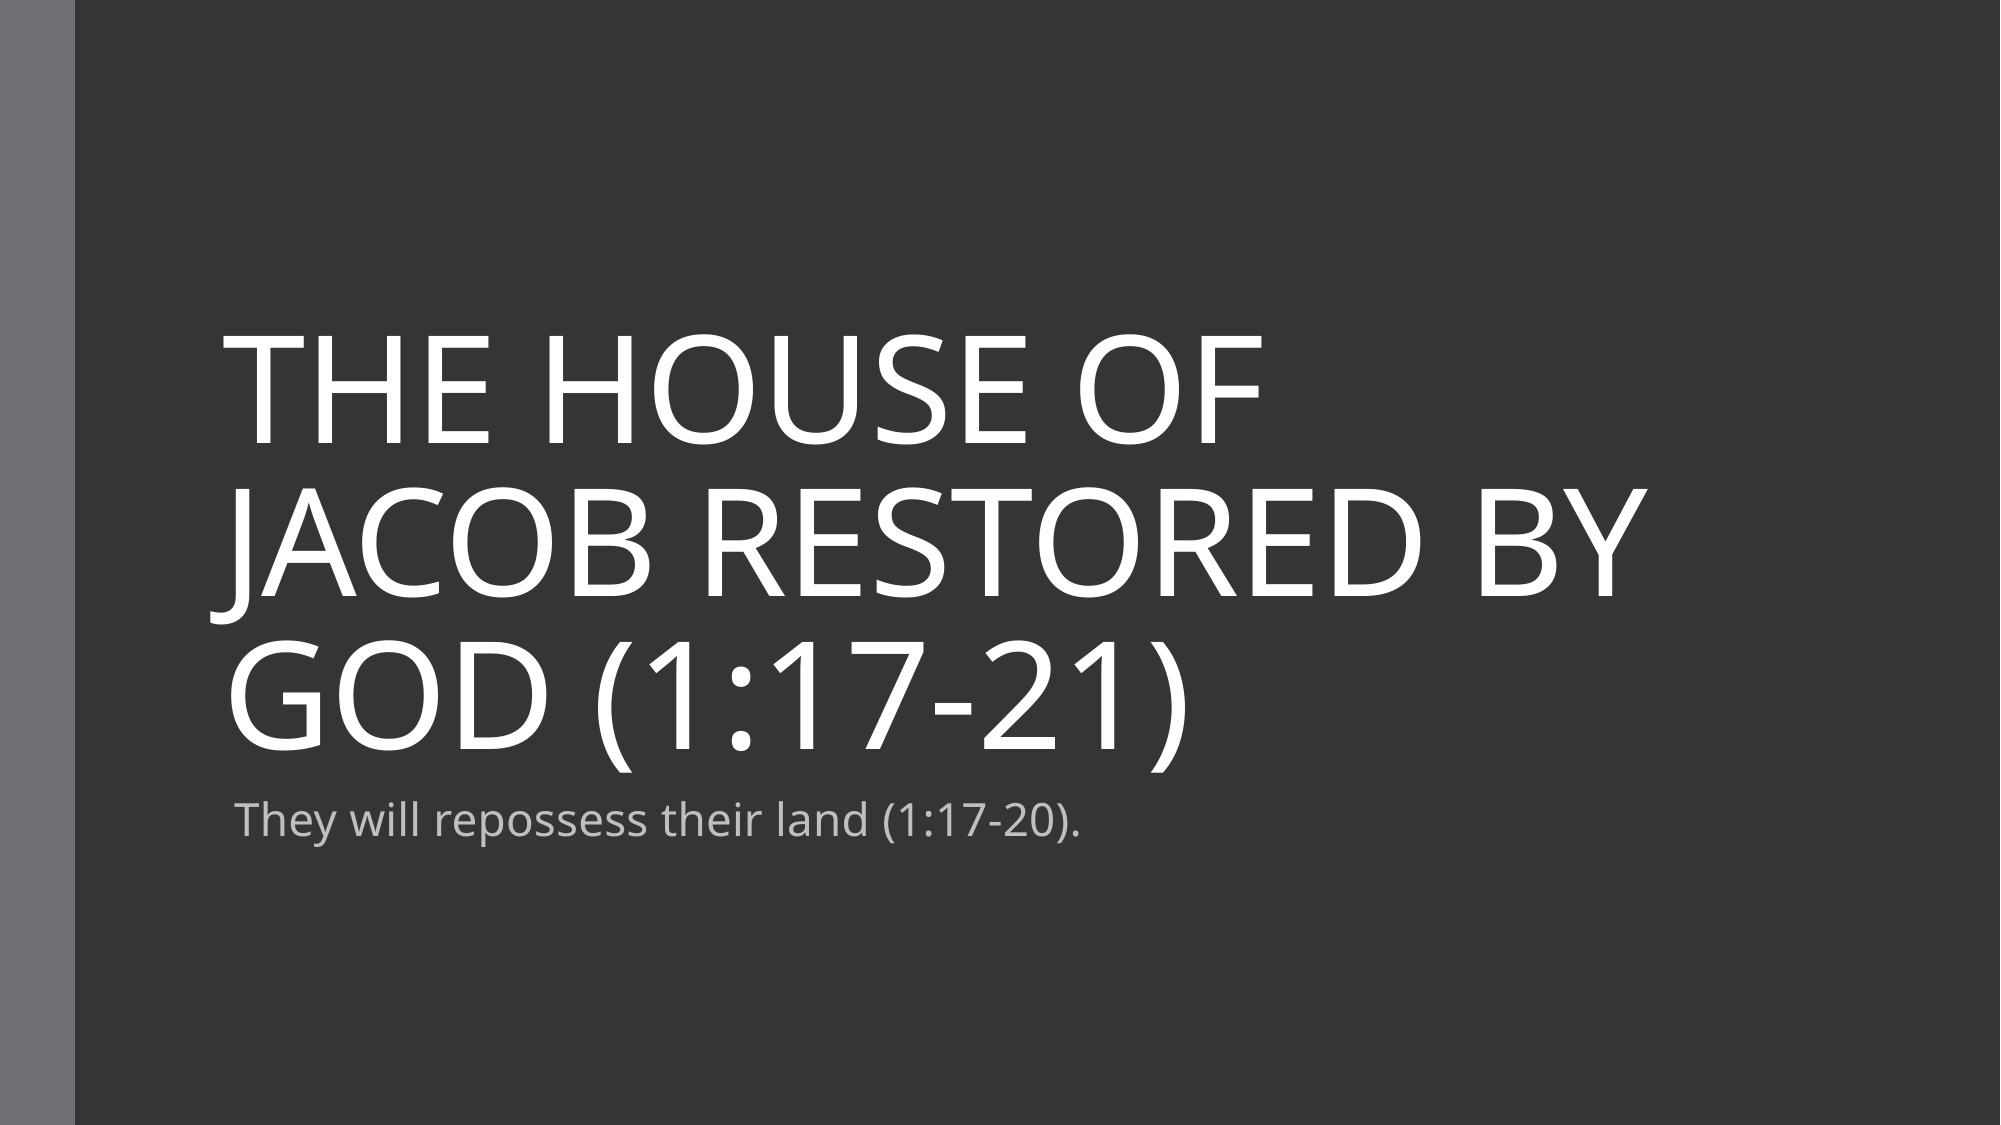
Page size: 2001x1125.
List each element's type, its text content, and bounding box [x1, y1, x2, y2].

title THE HOUSE OF JACOB RESTORED BY GOD (1:17-21) [206, 124, 1752, 787]
subtitle They will repossess their land (1:17-20). [206, 787, 1752, 1066]
